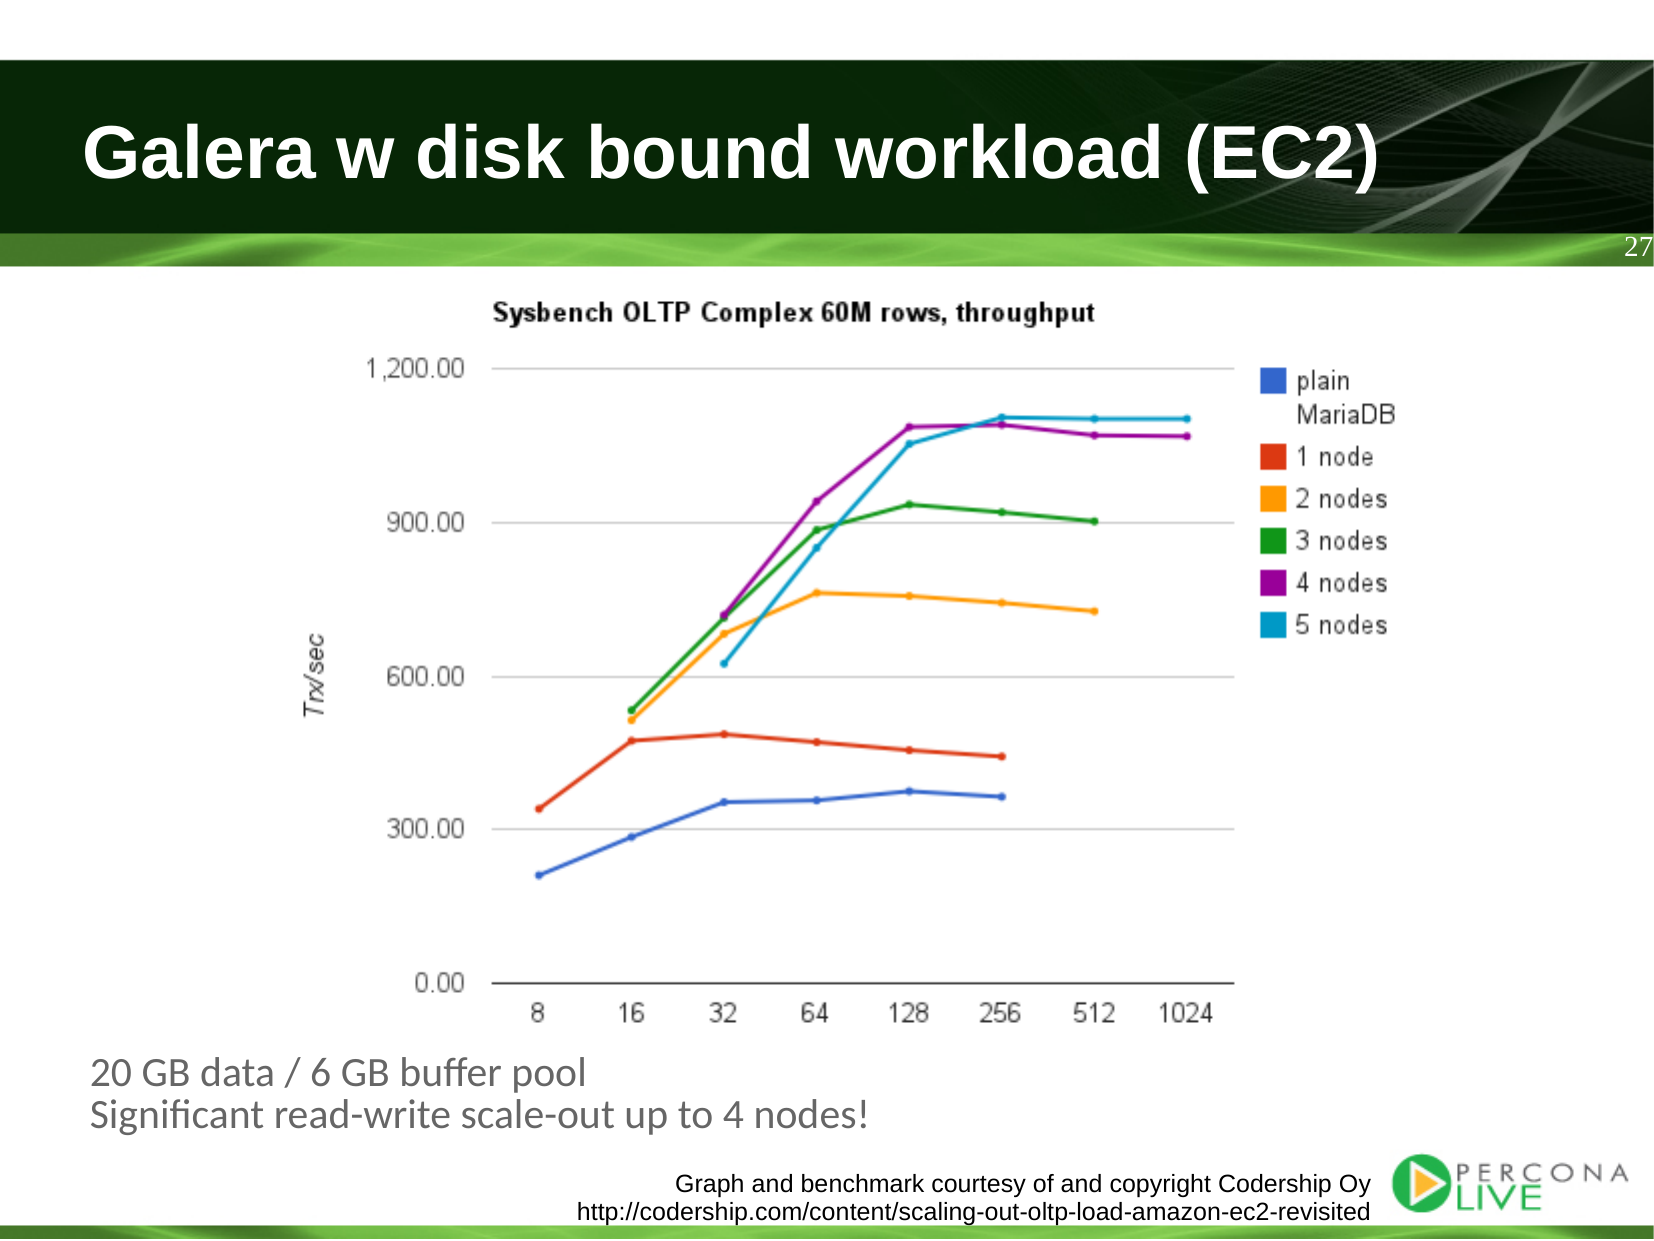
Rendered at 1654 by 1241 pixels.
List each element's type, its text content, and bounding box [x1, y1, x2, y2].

picture [0, 1, 1654, 1239]
text_box 20 GB data / 6 GB buffer pool Significant read-write scale-out up to 4 nodes! [75, 1047, 1576, 1189]
text_box Graph and benchmark courtesy of and copyright Codership Oy http://codership.com/content/scaling-out-oltp-load-amazon-ec2-revisited [170, 1162, 1388, 1234]
title Galera w disk bound workload (EC2) [82, 49, 1571, 257]
